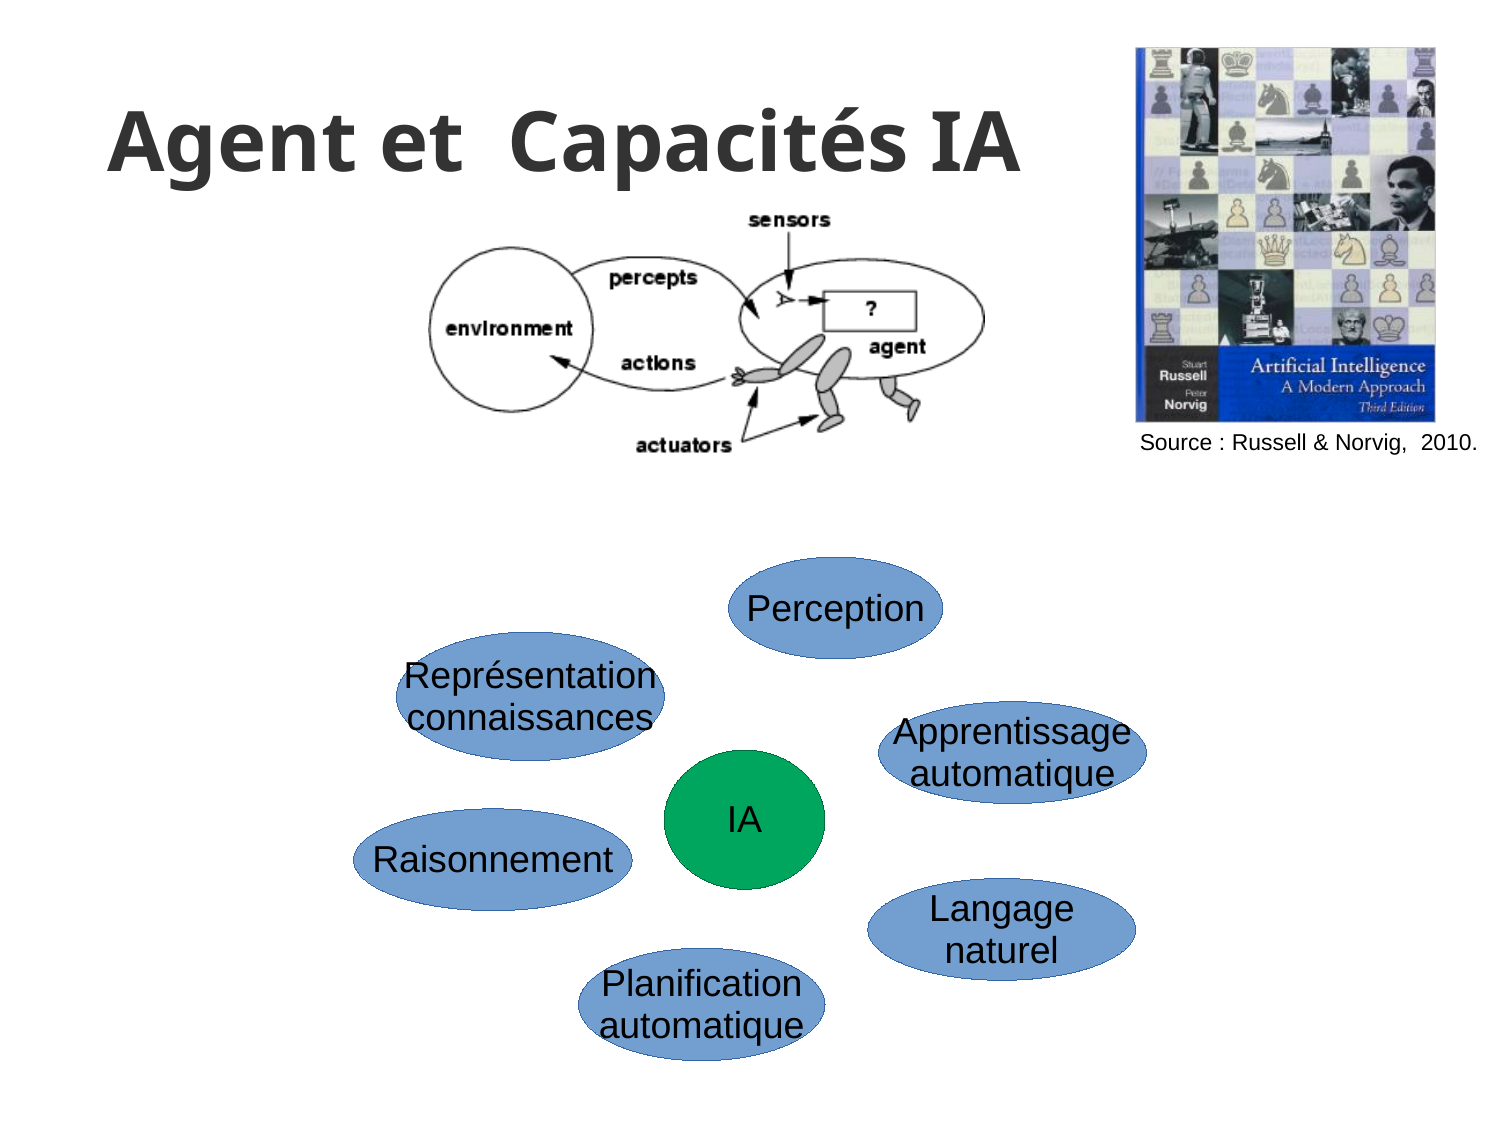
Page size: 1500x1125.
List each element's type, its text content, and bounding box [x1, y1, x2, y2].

picture [428, 209, 985, 461]
text_box Planification automatique [578, 948, 826, 1061]
text_box Représentation connaissances [396, 632, 665, 761]
title Agent et Capacités IA [107, 44, 1425, 233]
text_box Raisonnement [353, 808, 633, 911]
text_box Source : Russell & Norvig, 2010. [1125, 422, 1494, 483]
text_box Apprentissage automatique [878, 701, 1147, 804]
text_box Langage naturel [867, 878, 1136, 981]
text_box Perception [728, 557, 943, 659]
picture [1135, 47, 1436, 423]
text_box IA [664, 750, 825, 890]
